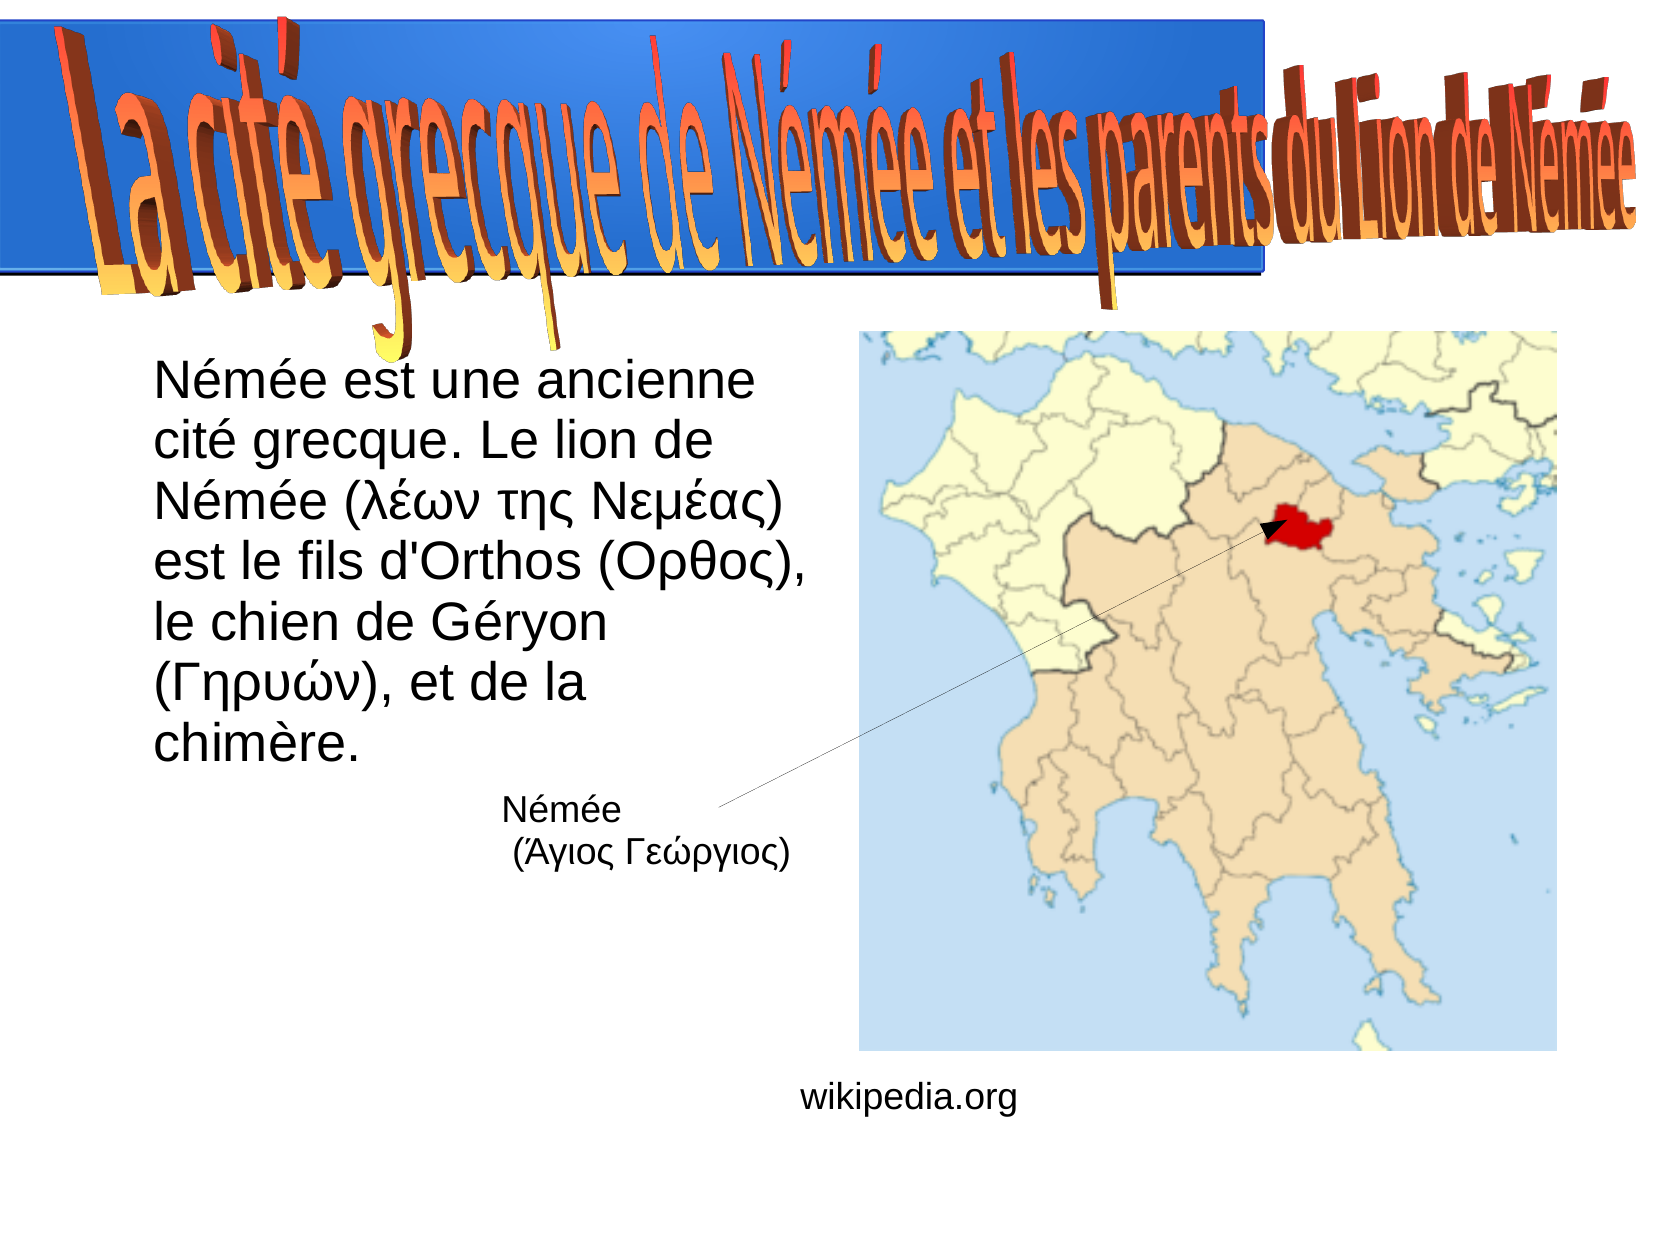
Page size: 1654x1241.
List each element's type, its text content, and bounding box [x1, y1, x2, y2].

picture [859, 331, 1557, 1051]
text_box wikipedia.org [200, 1068, 1619, 1126]
list Némée est une ancienne cité grecque. Le lion de Némée (λέων της Νεμέας) est le fils d'Orthos (Ορθος), le chien de Géryon (Γηρυών), et de la chimère. [82, 349, 809, 1069]
text_box Némée (Άγιος Γεώργιος) [486, 781, 824, 881]
